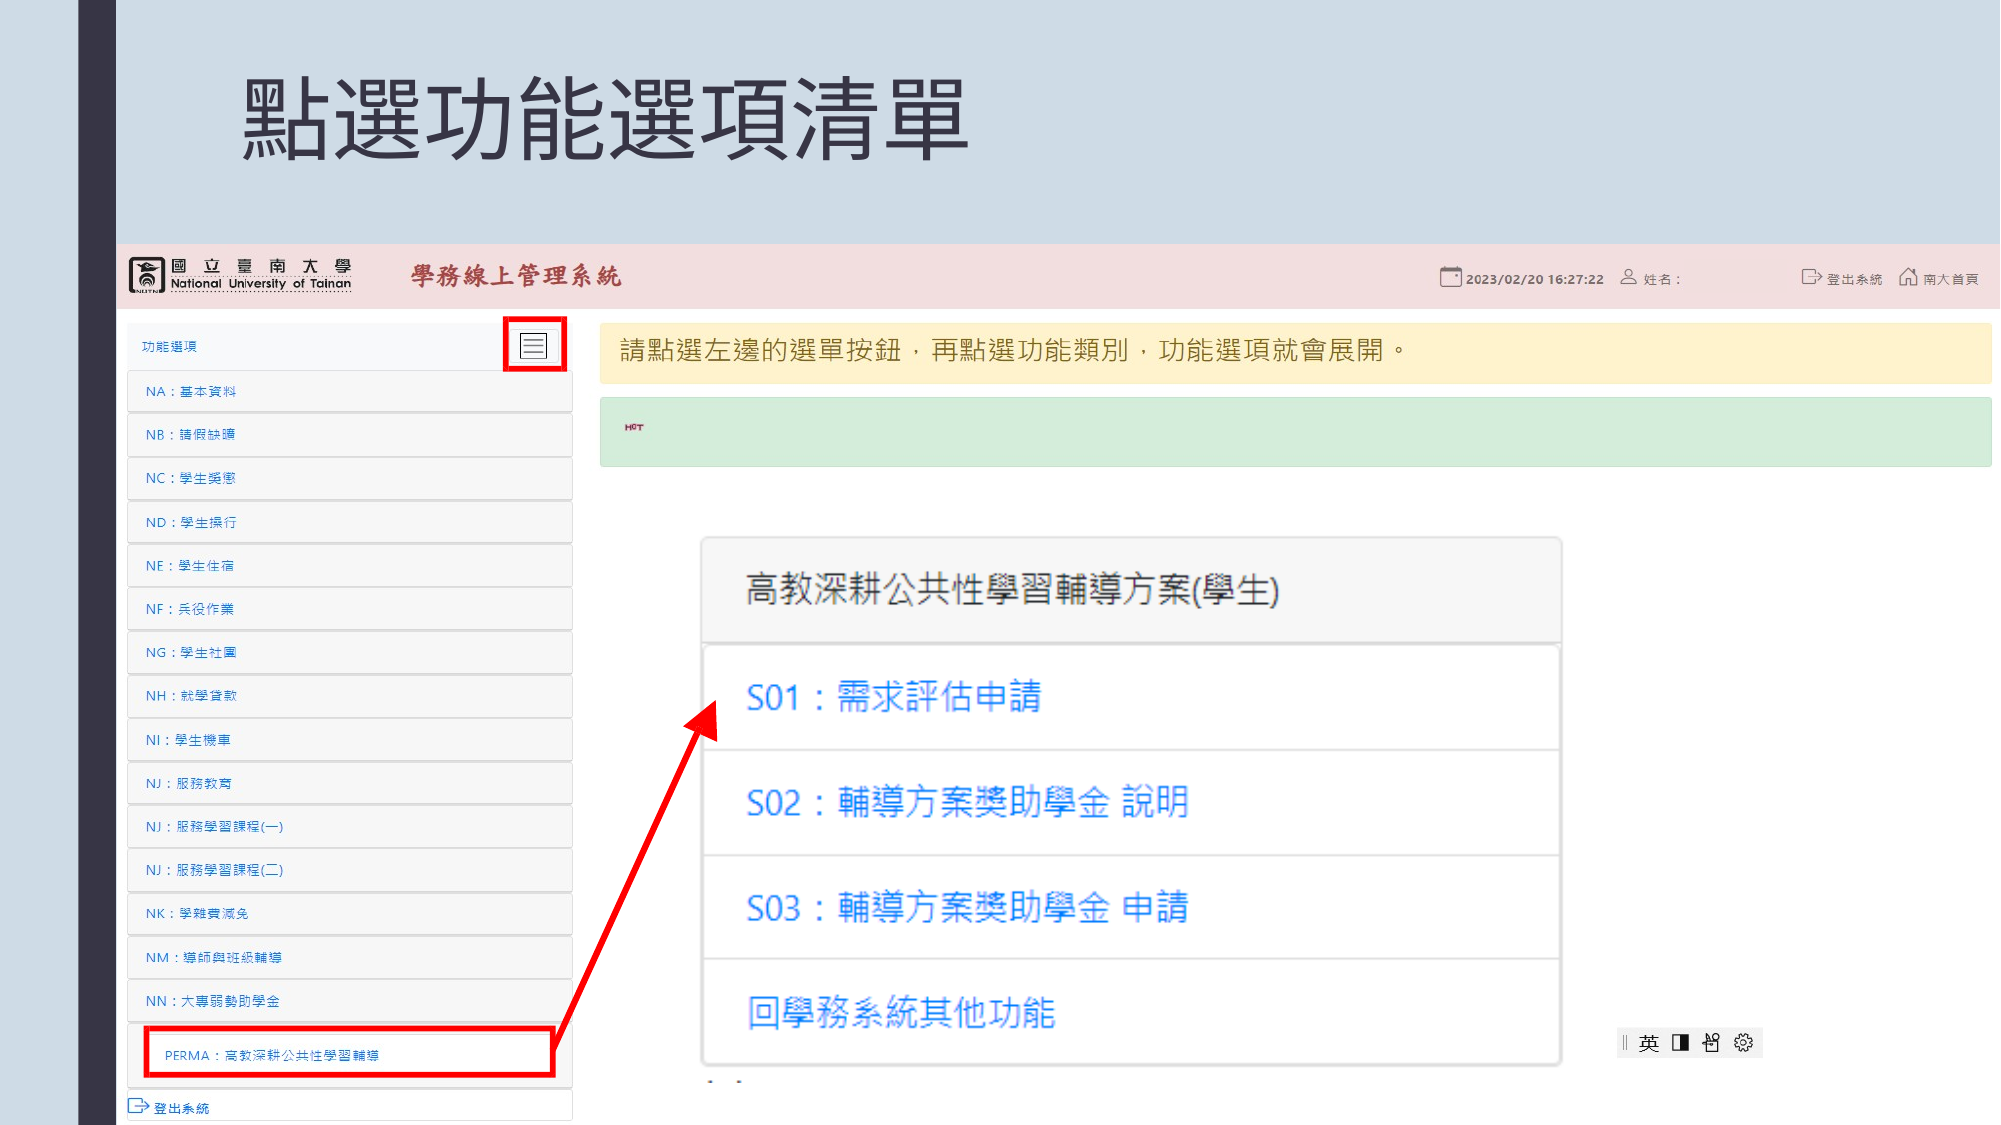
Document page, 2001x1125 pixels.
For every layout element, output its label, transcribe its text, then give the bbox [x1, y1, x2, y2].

text_box [117, 244, 2000, 1124]
title 點選功能選項清單 [237, 59, 977, 174]
